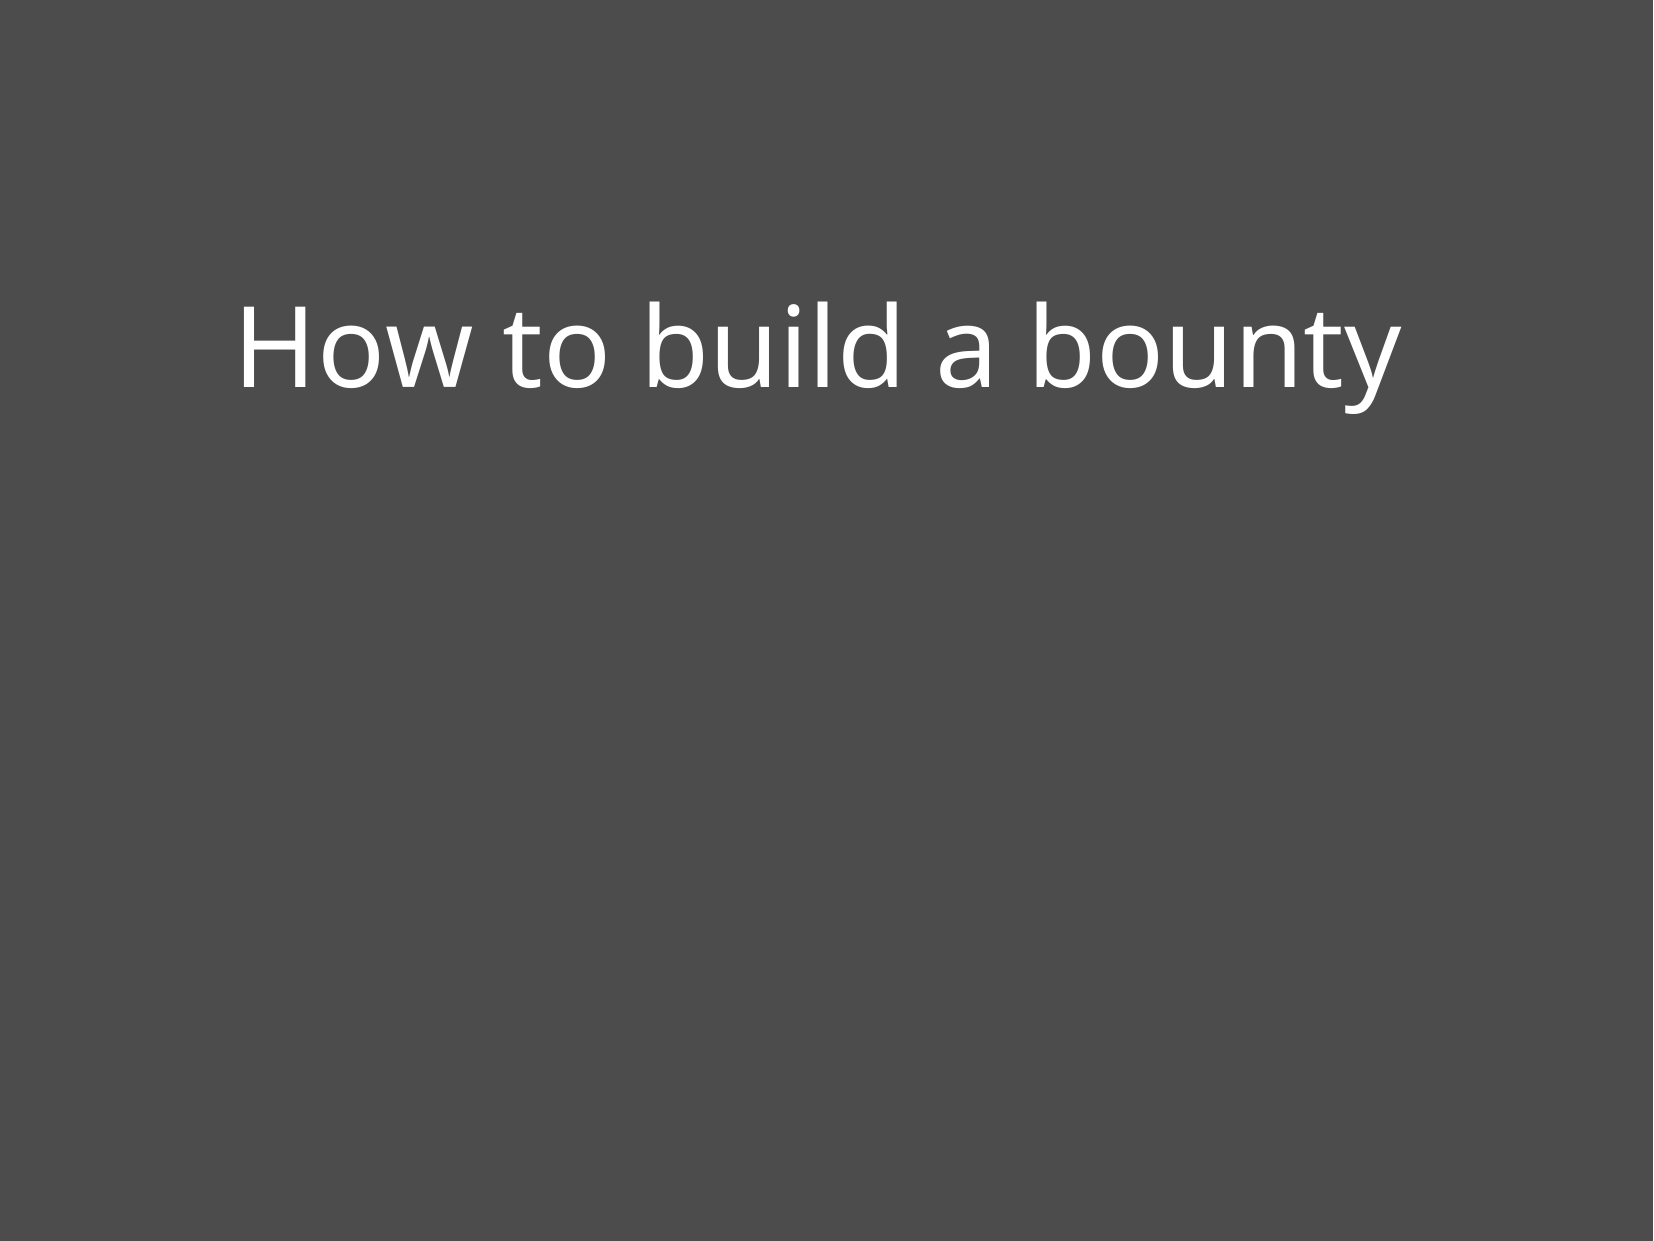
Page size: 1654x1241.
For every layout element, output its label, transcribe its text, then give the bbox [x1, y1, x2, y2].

title How to build a bounty [112, 252, 1524, 460]
